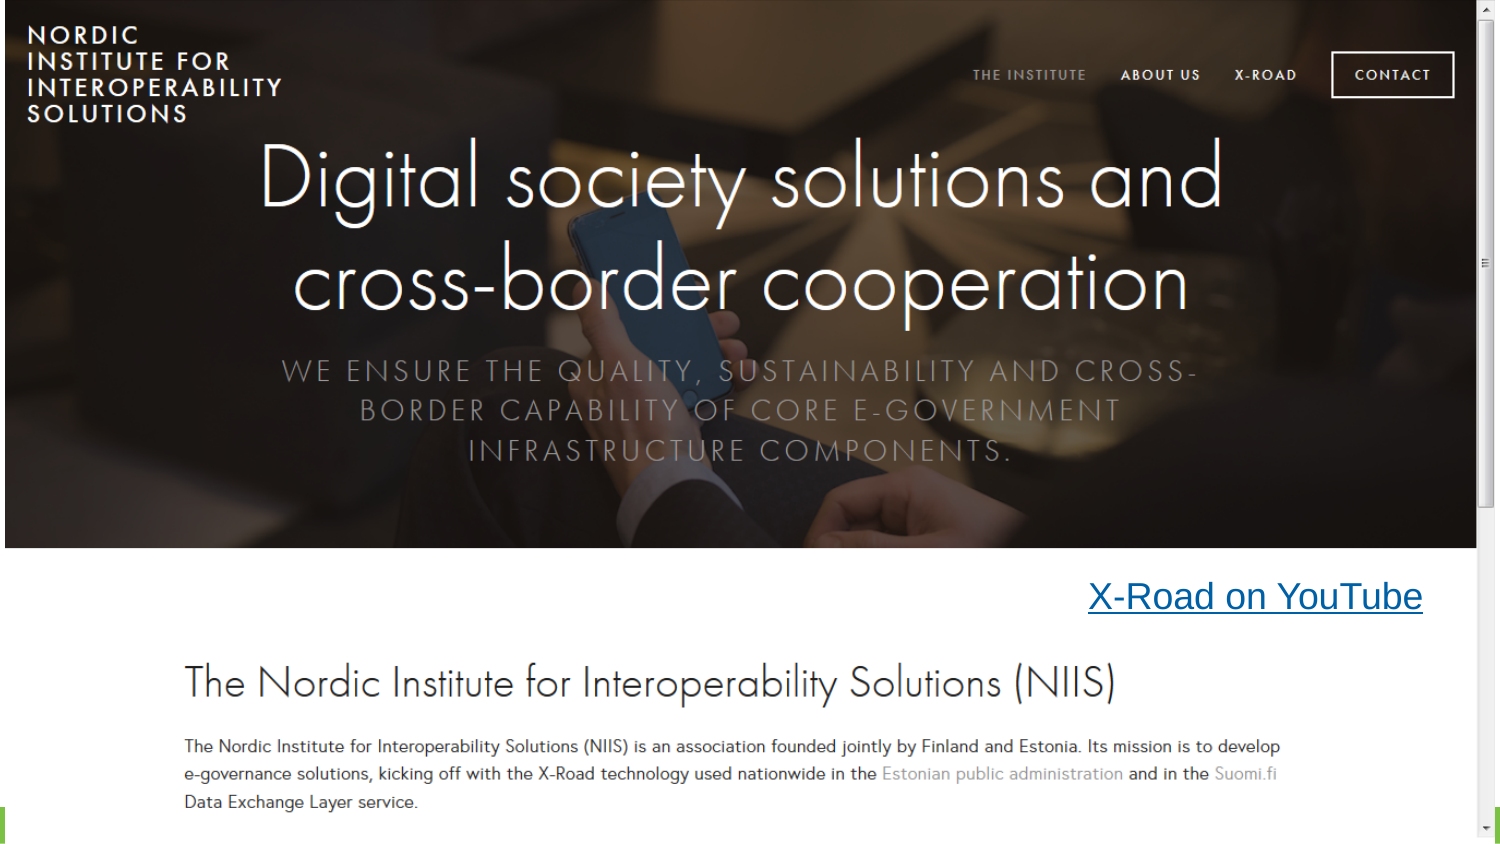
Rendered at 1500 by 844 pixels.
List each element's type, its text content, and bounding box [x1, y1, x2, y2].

picture [5, 0, 1495, 844]
text_box X-Road on YouTube [1073, 557, 1467, 633]
